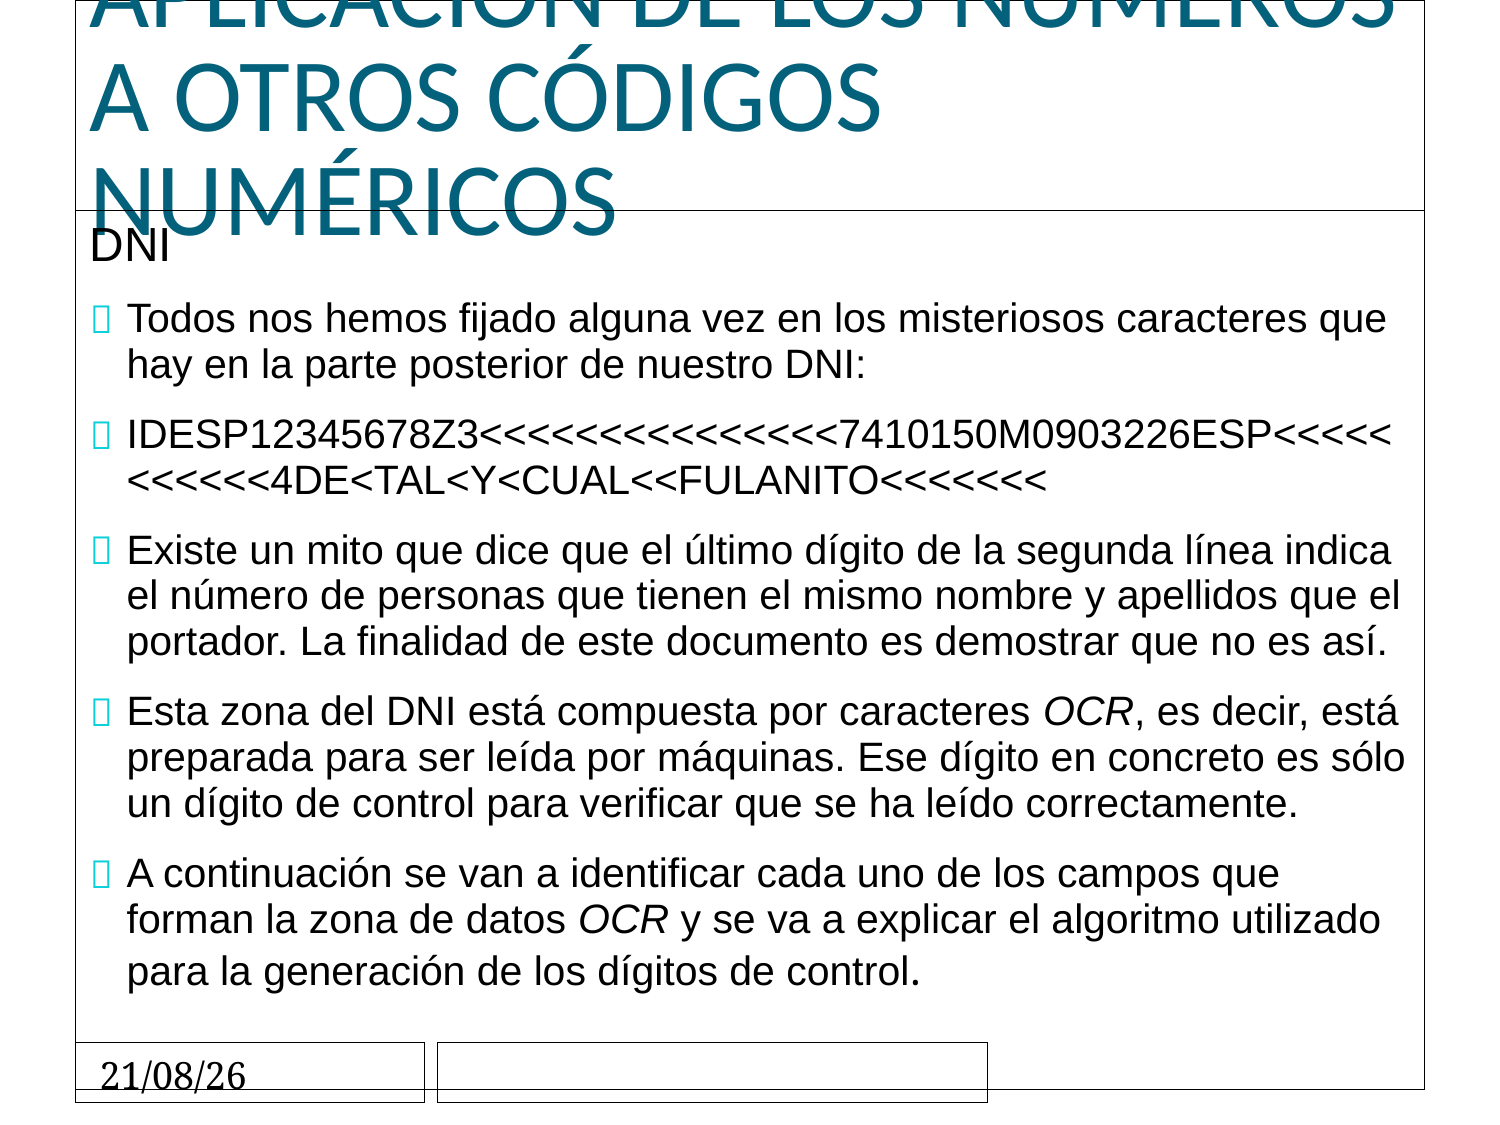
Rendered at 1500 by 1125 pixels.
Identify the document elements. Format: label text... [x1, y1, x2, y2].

list DNI Todos nos hemos fijado alguna vez en los misteriosos caracteres que hay en la parte posterior de nuestro DNI: IDESP12345678Z3<<<<<<<<<<<<<<<7410150M0903226ESP<<<<<<<<<<<4DE<TAL<Y<CUAL<<FULANITO<<<<<<< Existe un mito que dice que el último dígito de la segunda línea indica el número de personas que tienen el mismo nombre y apellidos que el portador. La finalidad de este documento es demostrar que no es así. Esta zona del DNI está compuesta por caracteres OCR, es decir, está preparada para ser leída por máquinas. Ese dígito en concreto es sólo un dígito de control para verificar que se ha leído correctamente. A continuación se van a identificar cada uno de los campos que forman la zona de datos OCR y se va a explicar el algoritmo utilizado para la generación de los dígitos de control. [75, 210, 1425, 1090]
title APLICACIÓN DE LOS NÚMEROS A OTROS CÓDIGOS NUMÉRICOS [75, 0, 1425, 210]
